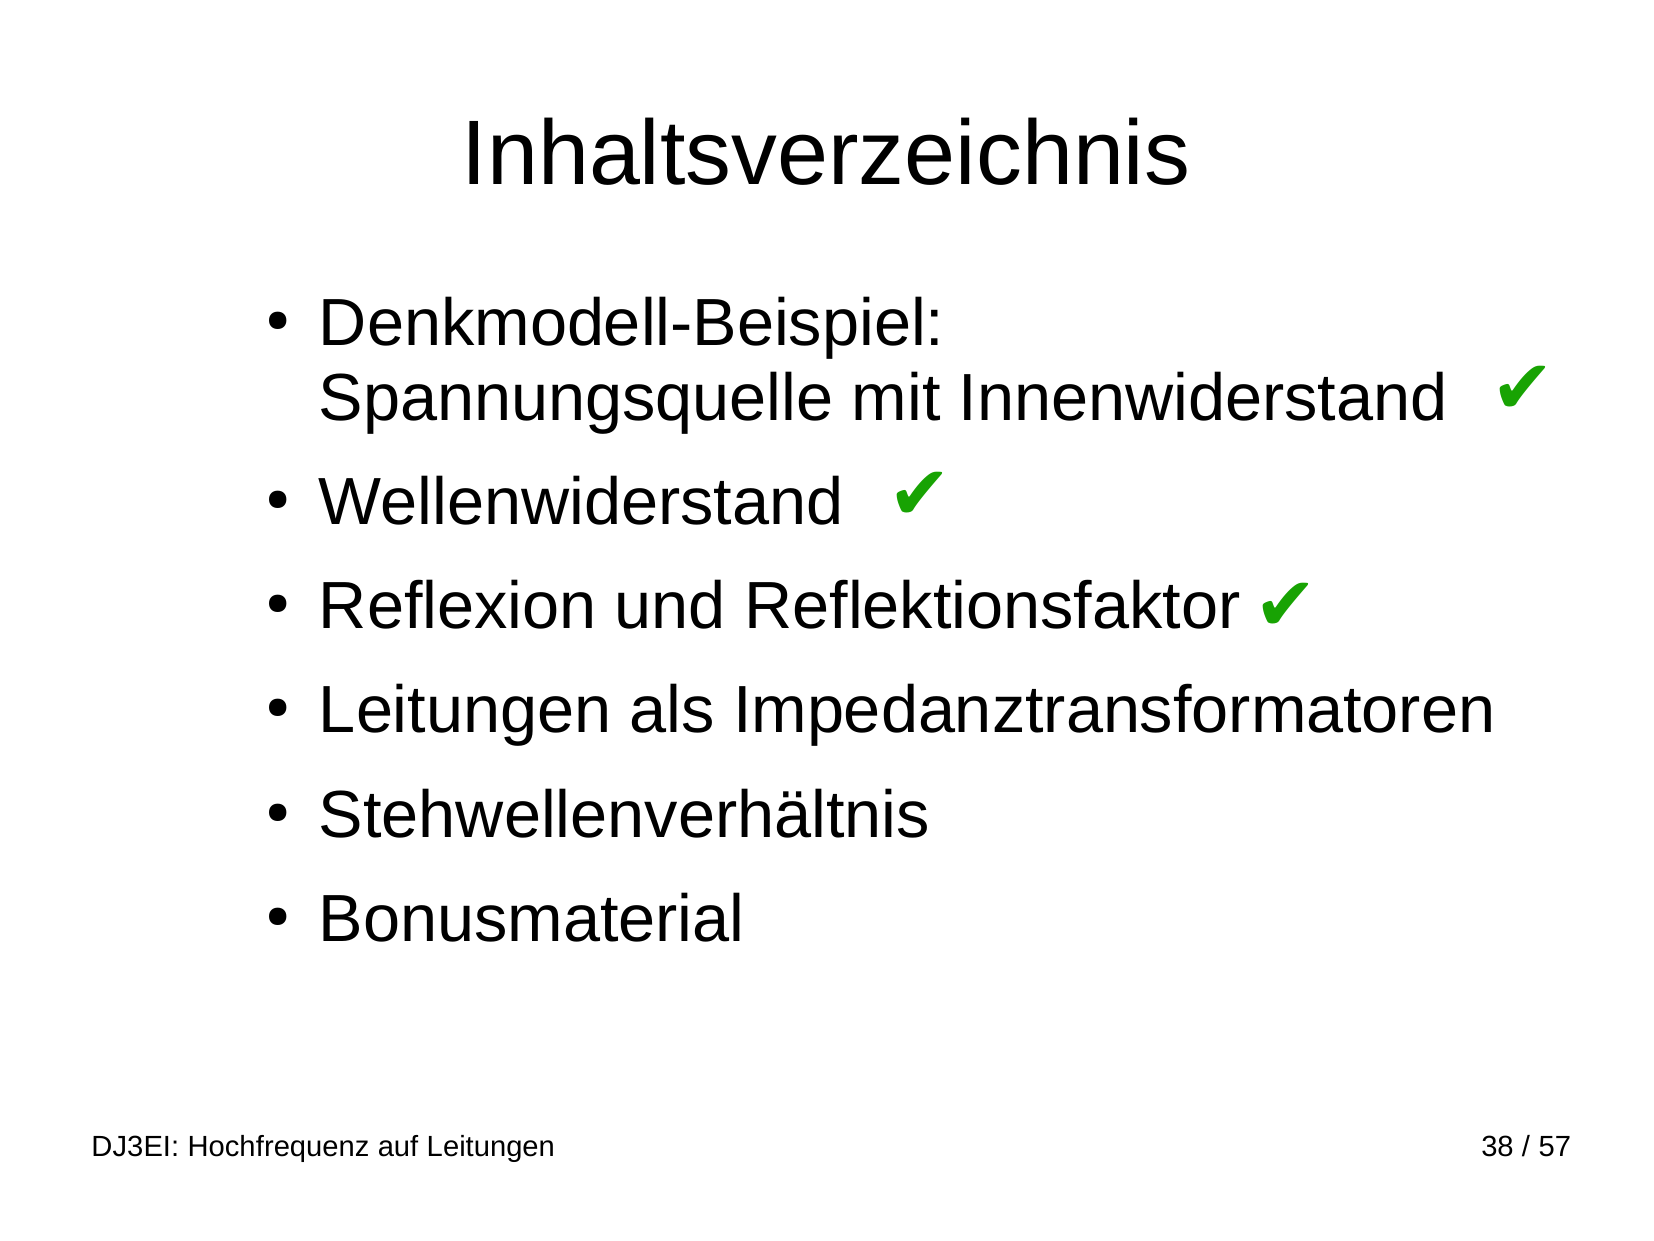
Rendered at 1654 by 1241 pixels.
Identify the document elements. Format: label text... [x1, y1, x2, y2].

list Denkmodell-Beispiel: Spannungsquelle mit Innenwiderstand Wellenwiderstand Reflexion und Reflektionsfaktor Leitungen als Impedanztransformatoren Stehwellenverhältnis Bonusmaterial [248, 284, 1524, 1004]
text_box ✔ [1240, 555, 1359, 666]
text_box ✔ [1476, 338, 1654, 485]
text_box ✔ [874, 444, 993, 556]
title Inhaltsverzeichnis [82, 49, 1571, 257]
